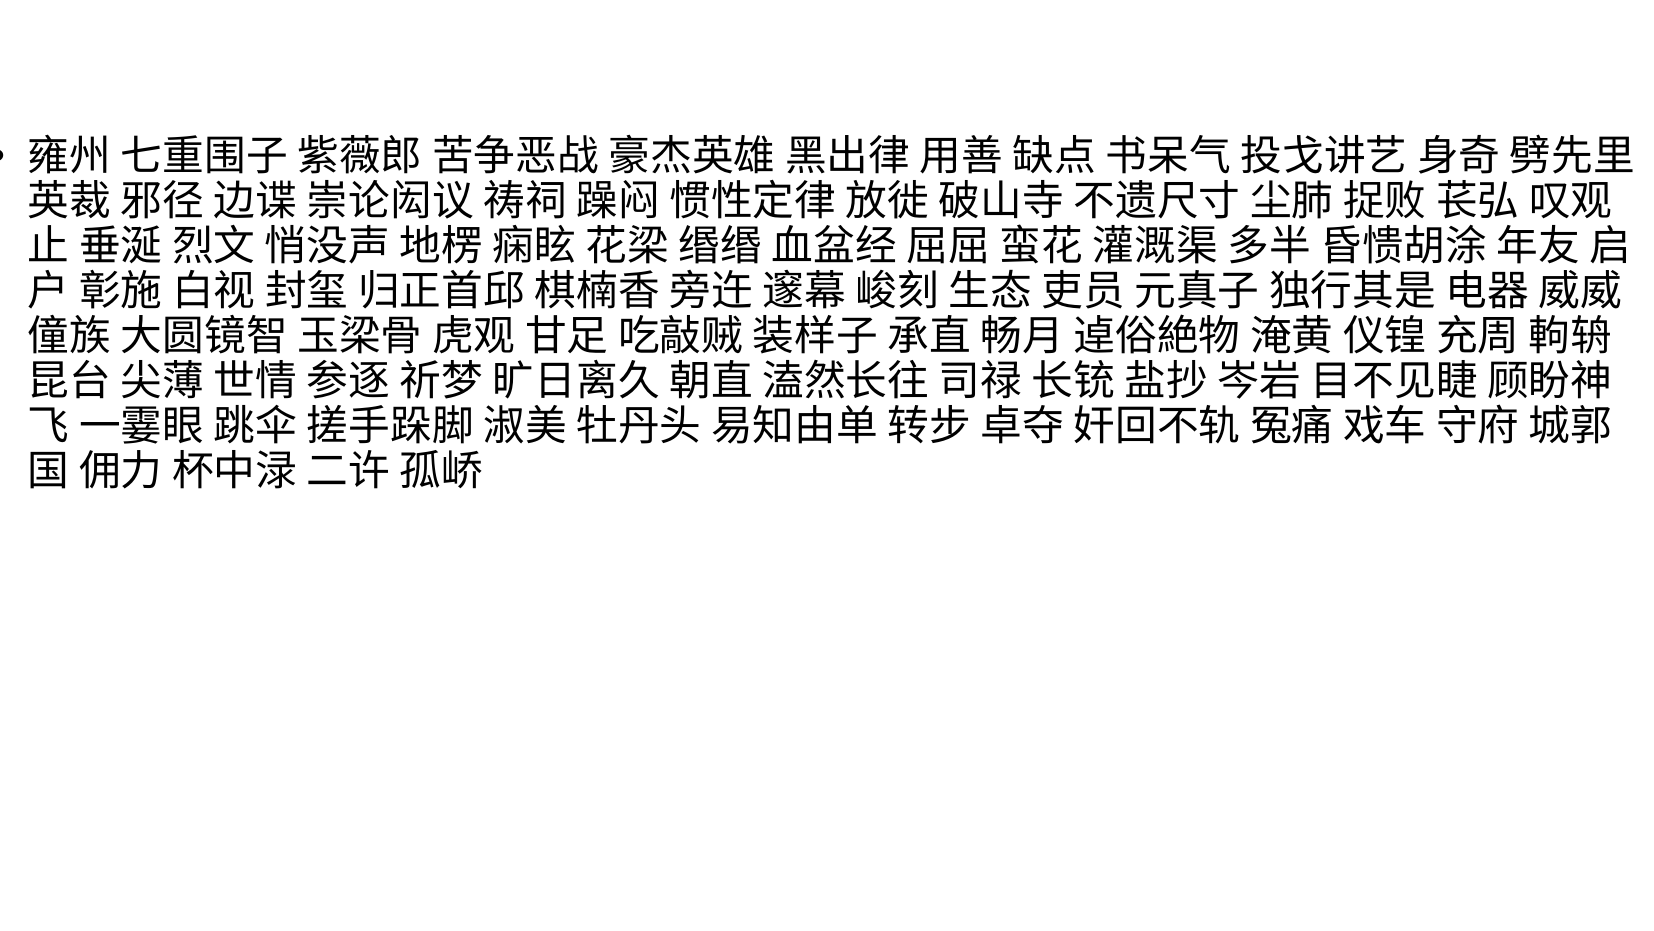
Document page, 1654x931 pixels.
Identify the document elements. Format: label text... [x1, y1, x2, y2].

list 雍州 七重围子 紫薇郎 苦争恶战 豪杰英雄 黑出律 用善 缺点 书呆气 投戈讲艺 身奇 劈先里 英裁 邪径 边谍 崇论闳议 祷祠 躁闷 惯性定律 放徙 破山寺 不遗尺寸 尘肺 捉败 苌弘 叹观止 垂涎 烈文 悄没声 地楞 痫眩 花梁 缗缗 血盆经 屈屈 蛮花 灌溉渠 多半 昏愦胡涂 年友 启户 彰施 白视 封玺 归正首邱 棋楠香 旁迕 邃幕 峻刻 生态 吏员 元真子 独行其是 电器 威威 僮族 大圆镜智 玉梁骨 虎观 甘足 吃敲贼 装样子 承直 畅月 逴俗絶物 淹黄 仪锽 充周 軥辀 昆台 尖薄 世情 参逐 祈梦 旷日离久 朝直 溘然长往 司禄 长铳 盐抄 岑岩 目不见睫 顾盼神飞 一霎眼 跳伞 搓手跺脚 淑美 牡丹头 易知由单 转步 卓夺 奸回不轨 冤痛 戏车 守府 城郭国 佣力 杯中渌 二许 孤峤 [0, 134, 1654, 920]
